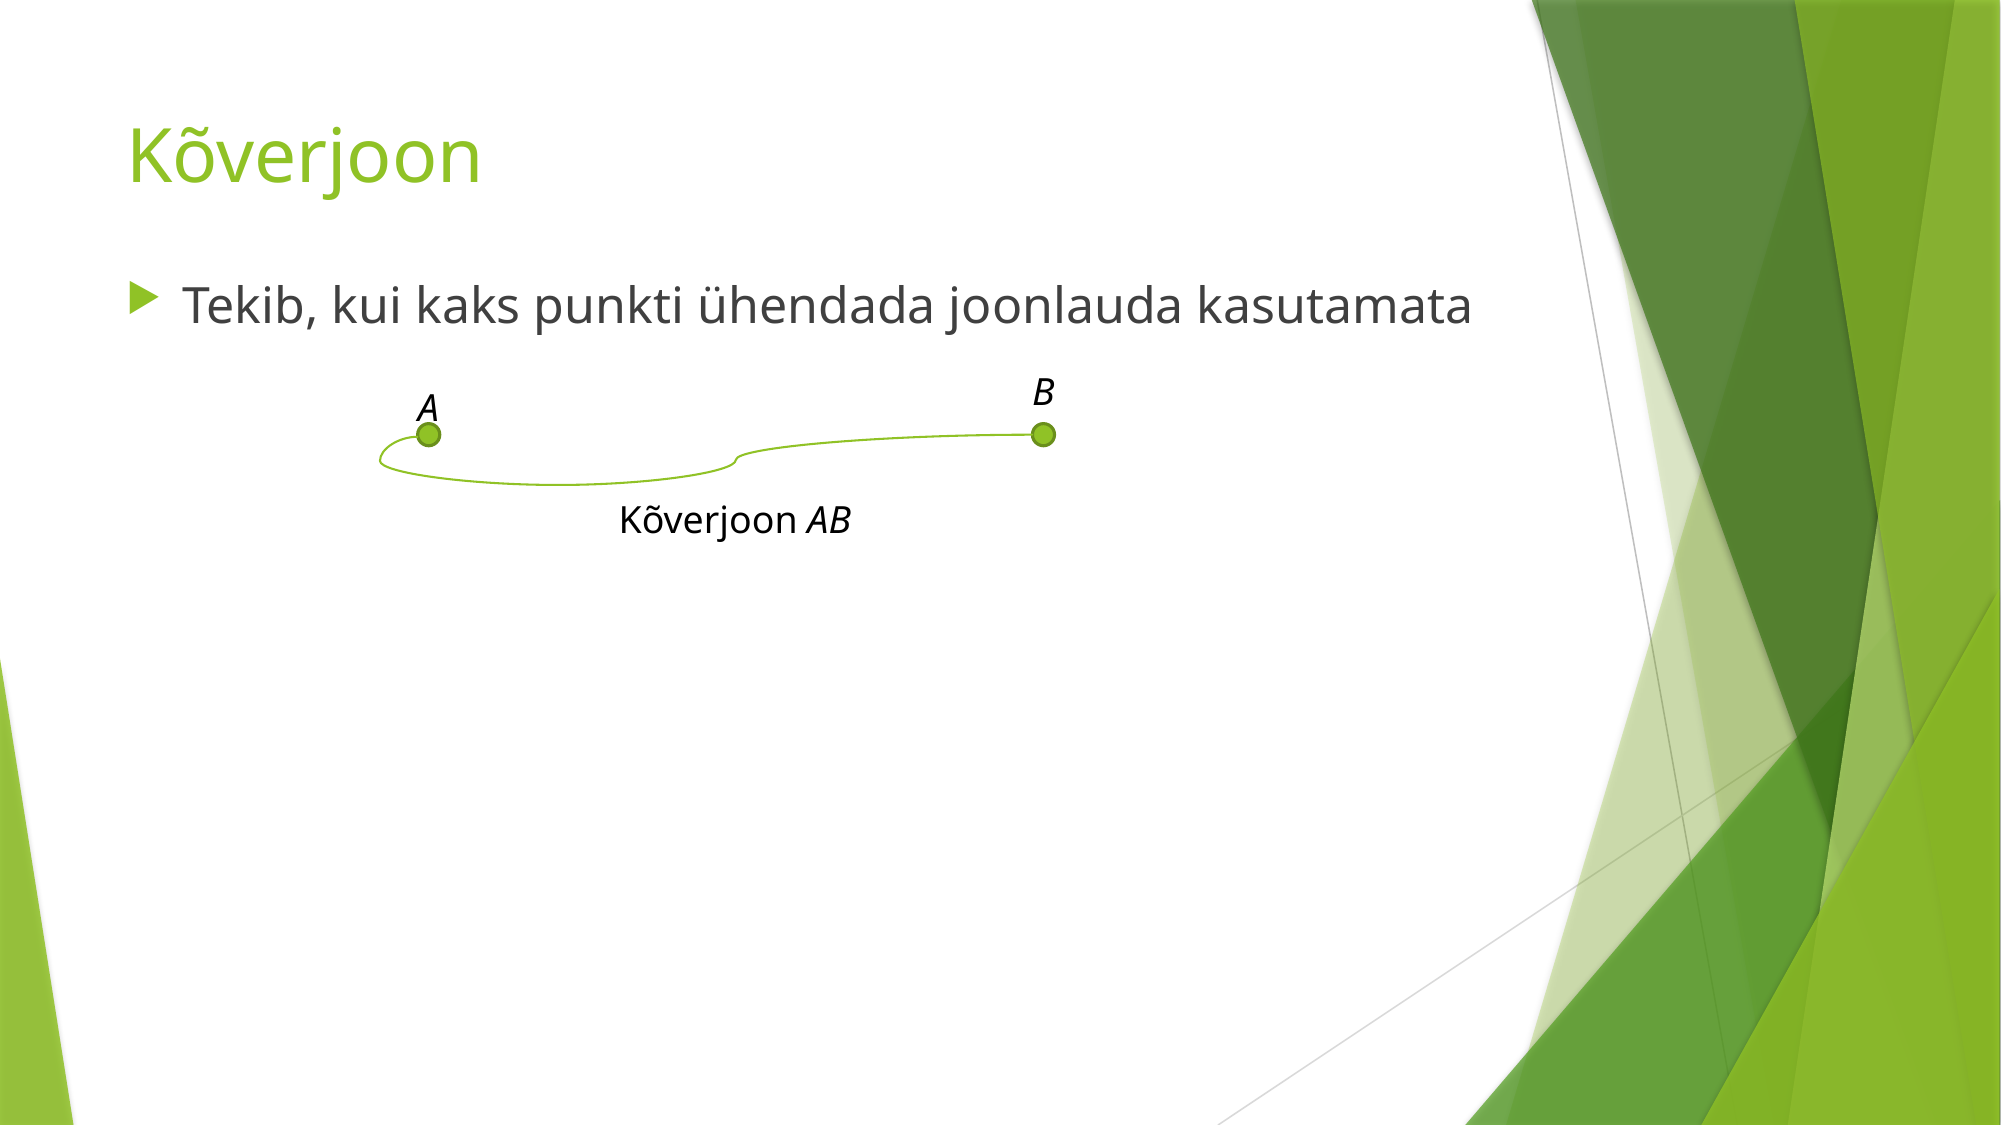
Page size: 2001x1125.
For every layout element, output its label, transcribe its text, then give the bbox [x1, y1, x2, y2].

text_box A [403, 376, 454, 437]
text_box Kõverjoon AB [603, 488, 964, 549]
text_box B [1017, 360, 1070, 421]
text_box [1032, 423, 1055, 446]
text_box [418, 437, 440, 446]
list Tekib, kui kaks punkti ühendada joonlauda kasutamata [111, 265, 1522, 903]
title Kõverjoon [111, 99, 1522, 265]
